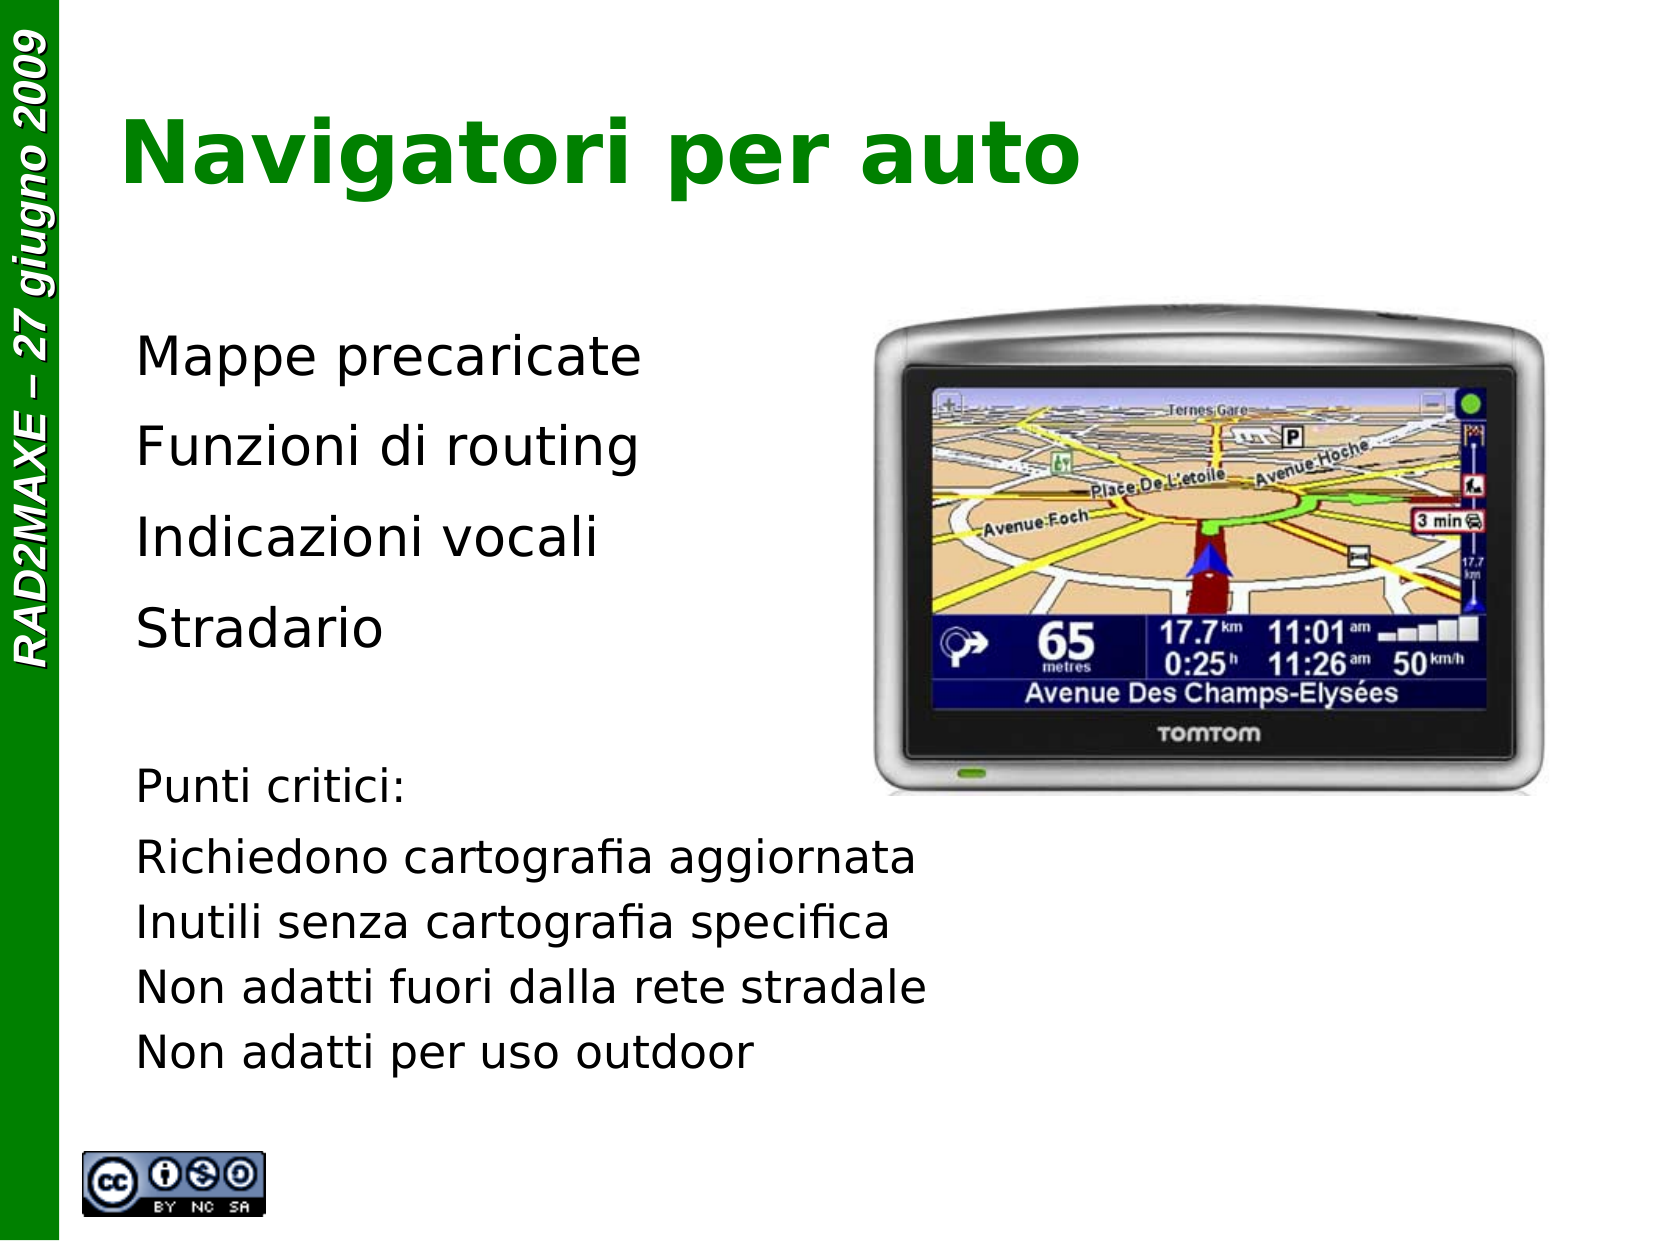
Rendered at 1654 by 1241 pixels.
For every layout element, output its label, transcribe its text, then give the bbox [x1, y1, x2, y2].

title Navigatori per auto [118, 56, 1394, 249]
picture [861, 295, 1565, 796]
picture [82, 1151, 266, 1217]
list Mappe precaricate Funzioni di routing Indicazioni vocali Stradario Punti critici: Richiedono cartografia aggiornata Inutili senza cartografia specifica Non adatti fuori dalla rete stradale Non adatti per uso outdoor [118, 324, 1565, 1080]
